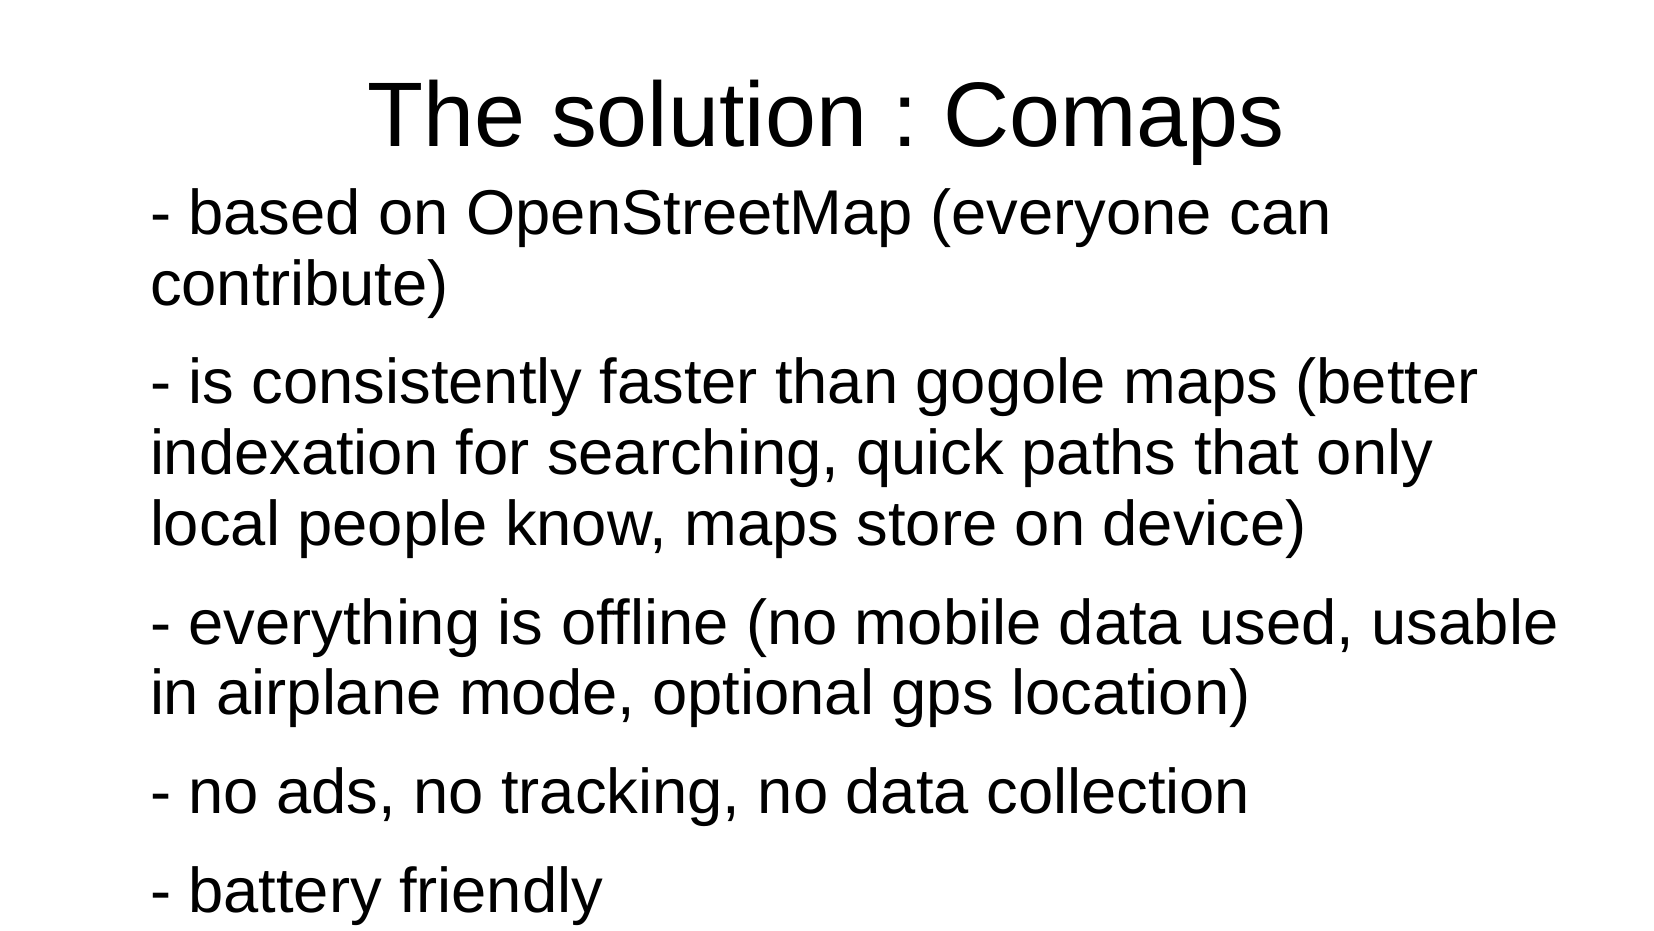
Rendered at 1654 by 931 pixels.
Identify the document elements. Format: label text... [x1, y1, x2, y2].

title The solution : Comaps [82, 37, 1571, 177]
list - based on OpenStreetMap (everyone can contribute) - is consistently faster than gogole maps (better indexation for searching, quick paths that only local people know, maps store on device) - everything is offline (no mobile data used, usable in airplane mode, optional gps location) - no ads, no tracking, no data collection - battery friendly [82, 177, 1571, 931]
